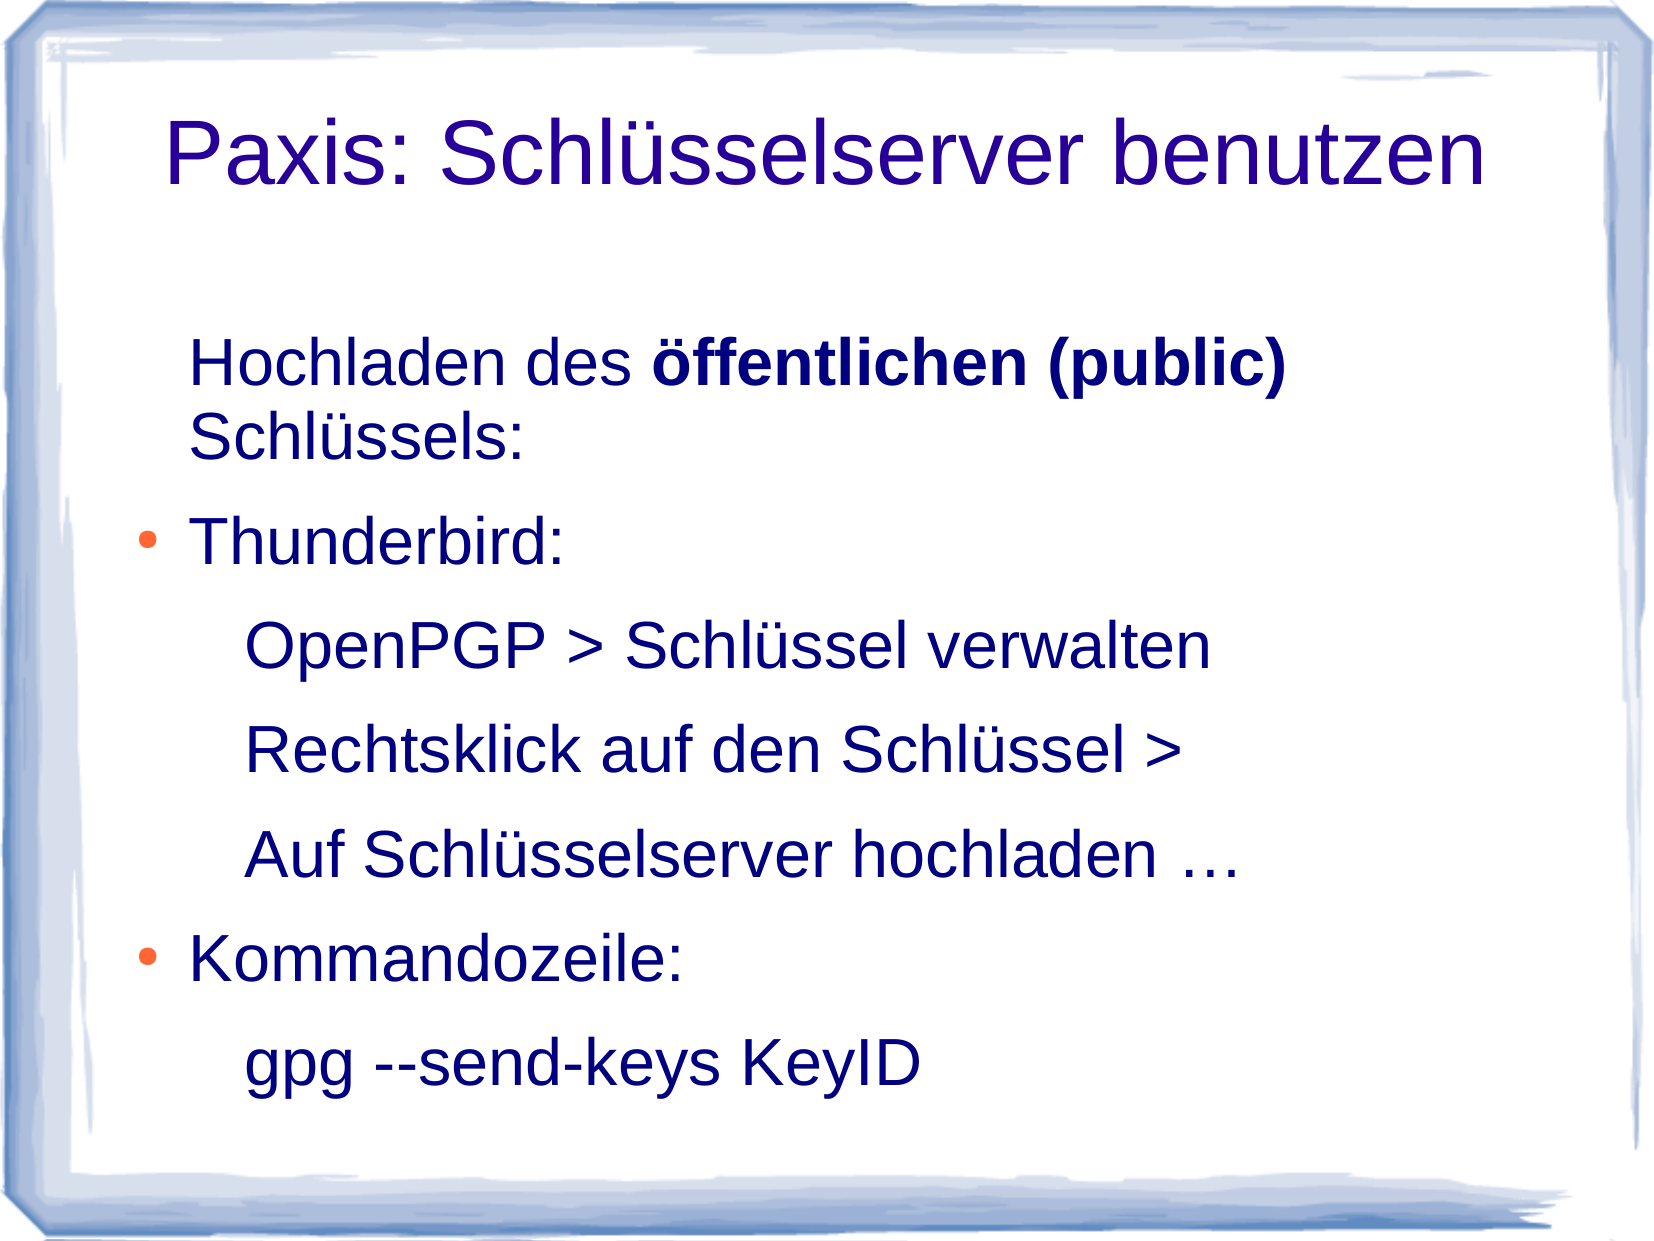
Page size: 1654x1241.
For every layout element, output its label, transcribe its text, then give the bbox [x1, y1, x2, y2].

picture [0, 0, 1654, 1241]
list Hochladen des öffentlichen (public) Schlüssels: Thunderbird: OpenPGP > Schlüssel verwalten Rechtsklick auf den Schlüssel > Auf Schlüsselserver hochladen … Kommandozeile: gpg --send-keys KeyID [118, 324, 1571, 1101]
title Paxis: Schlüsselserver benutzen [82, 49, 1571, 257]
